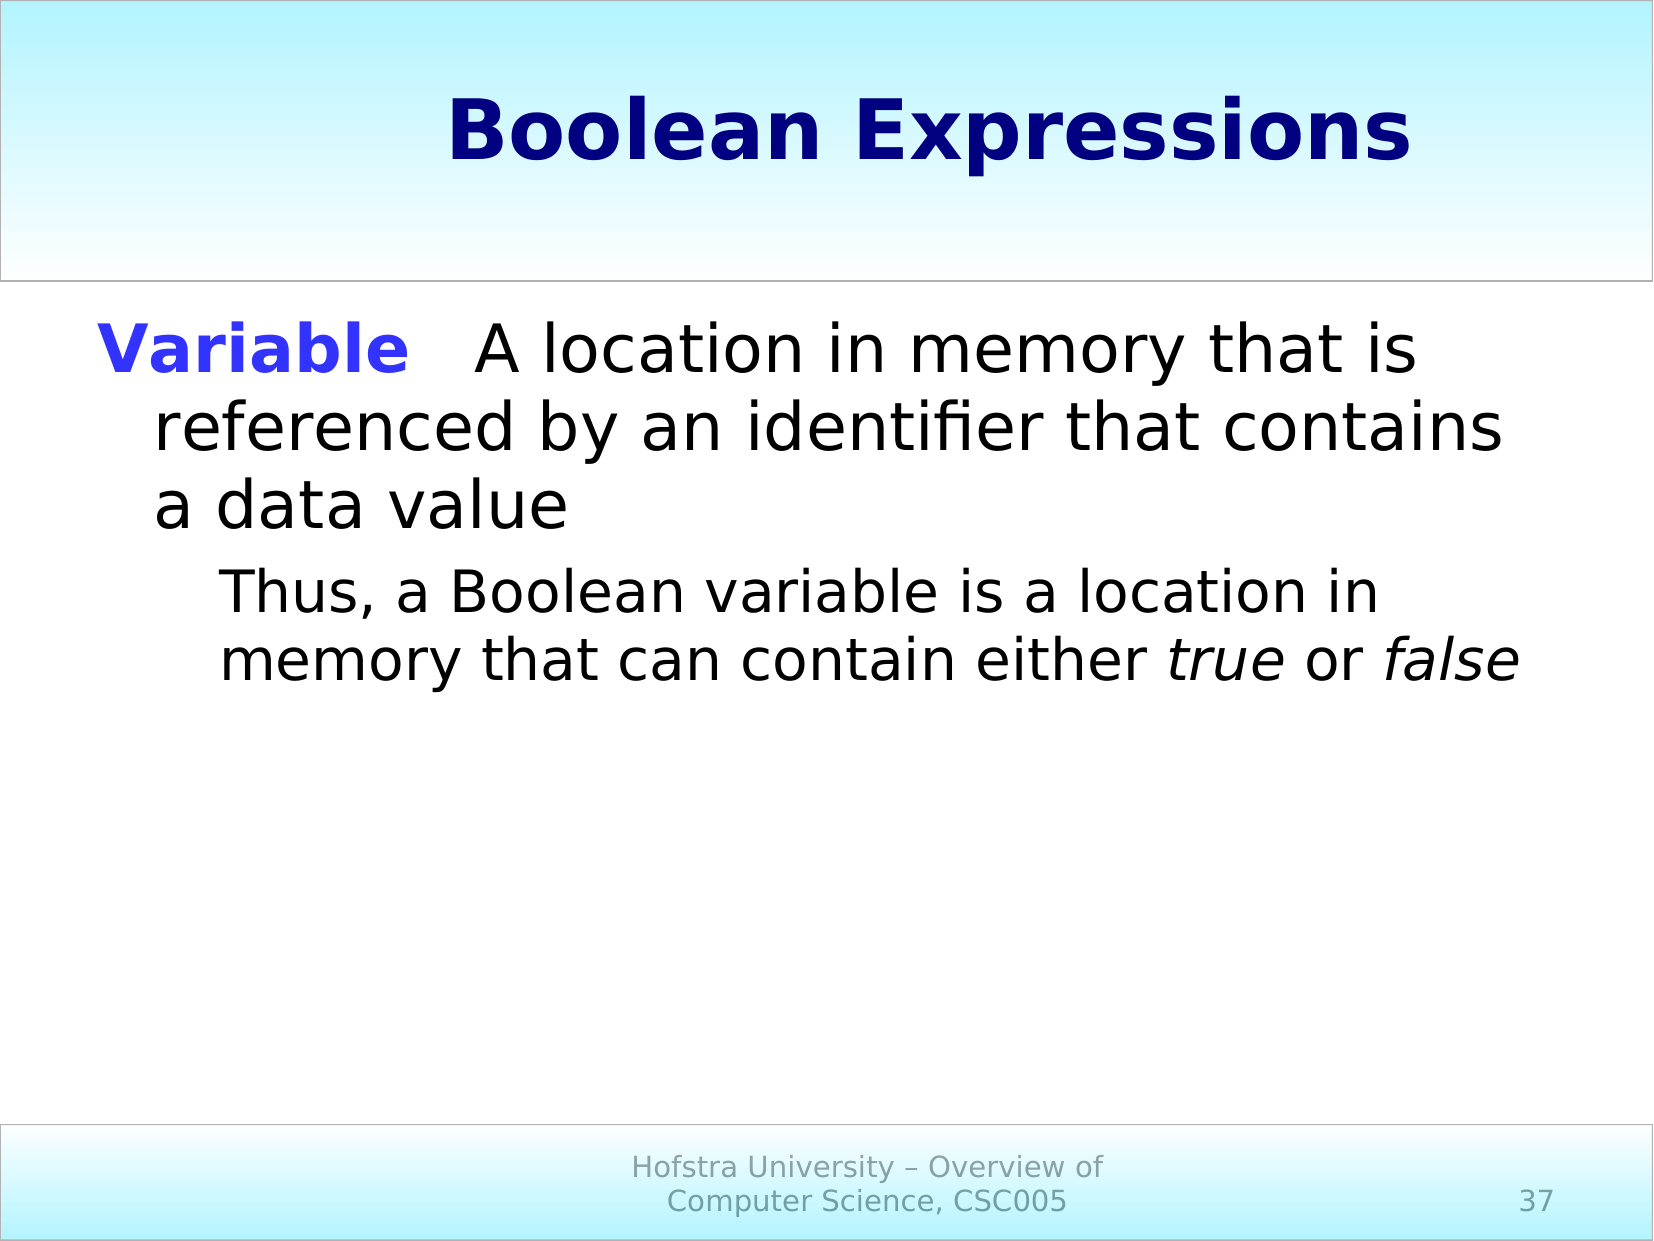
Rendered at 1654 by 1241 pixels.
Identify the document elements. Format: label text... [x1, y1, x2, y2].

title Boolean Expressions [247, 27, 1612, 235]
list Variable A location in memory that is referenced by an identifier that contains a data value Thus, a Boolean variable is a location in memory that can contain either true or false [82, 303, 1571, 1131]
